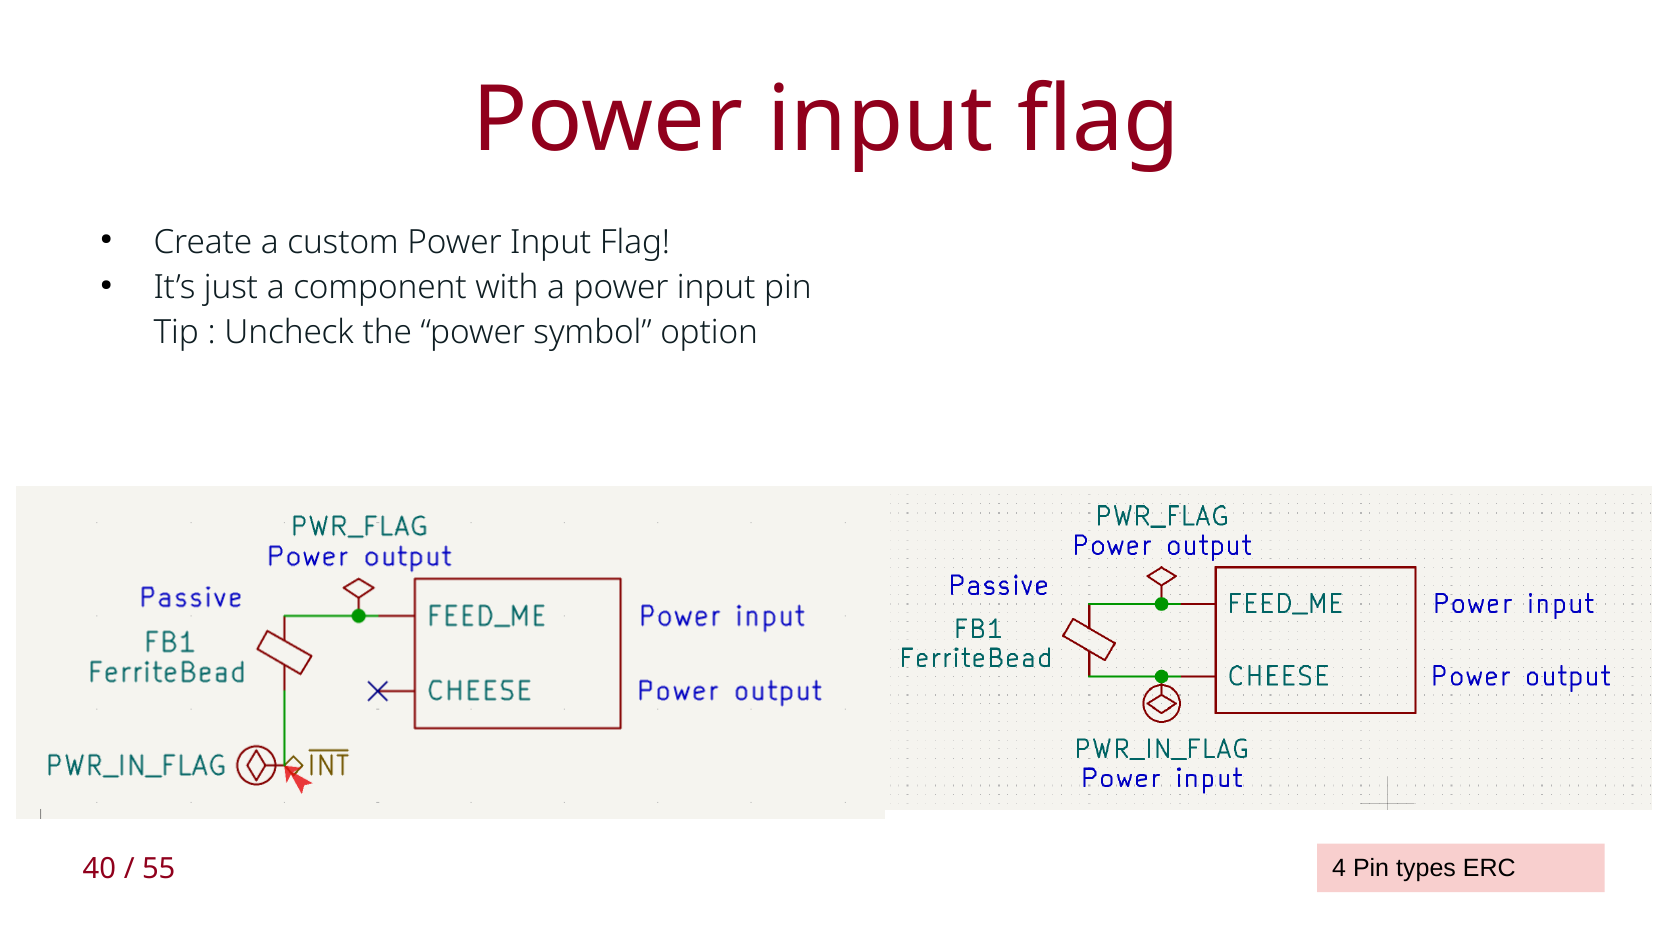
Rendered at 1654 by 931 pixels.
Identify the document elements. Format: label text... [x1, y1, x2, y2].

text_box 4 Pin types ERC [1317, 843, 1605, 893]
picture [16, 486, 1652, 819]
title Power input flag [82, 37, 1571, 193]
list Create a custom Power Input Flag! It’s just a component with a power input pin Tip : Uncheck the “power symbol” option [82, 217, 1571, 486]
